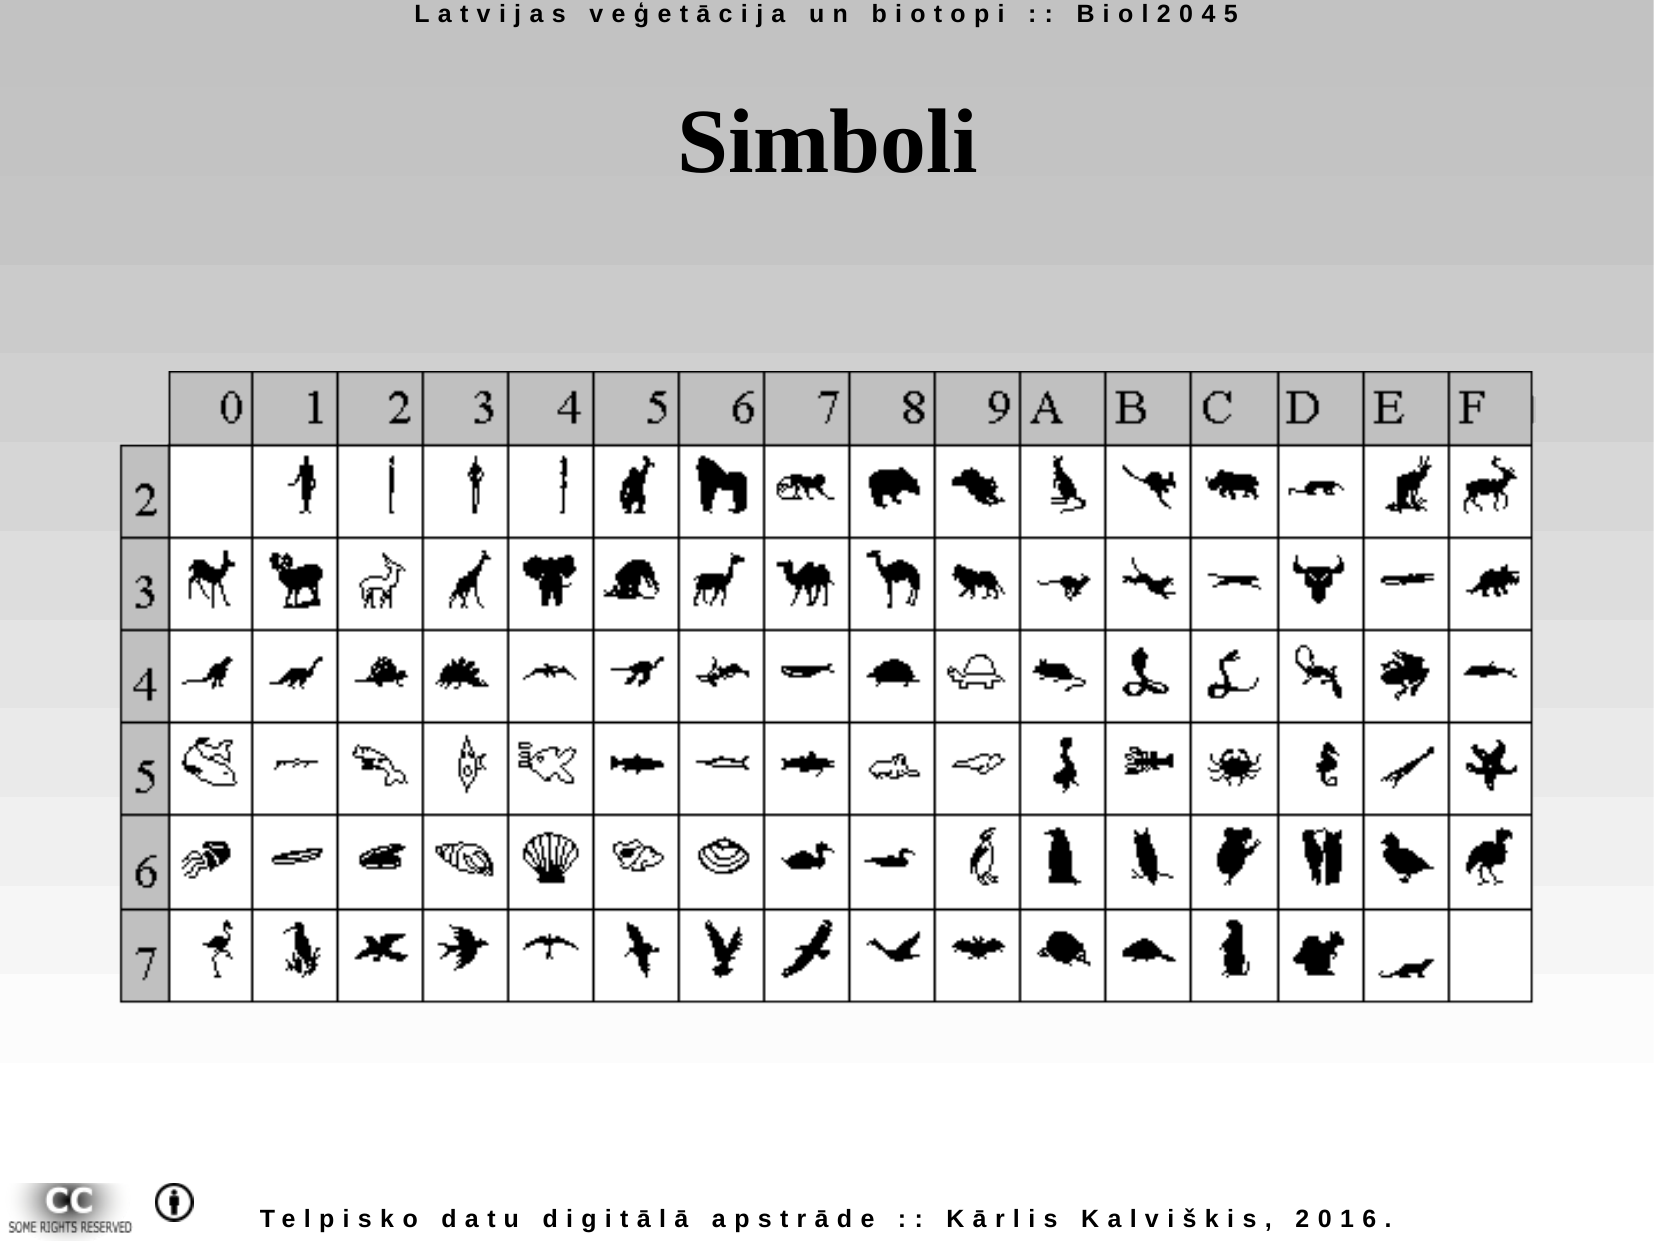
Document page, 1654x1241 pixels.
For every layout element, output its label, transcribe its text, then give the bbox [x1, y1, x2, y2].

picture [0, 0, 1654, 1241]
title Simboli [59, 37, 1596, 246]
